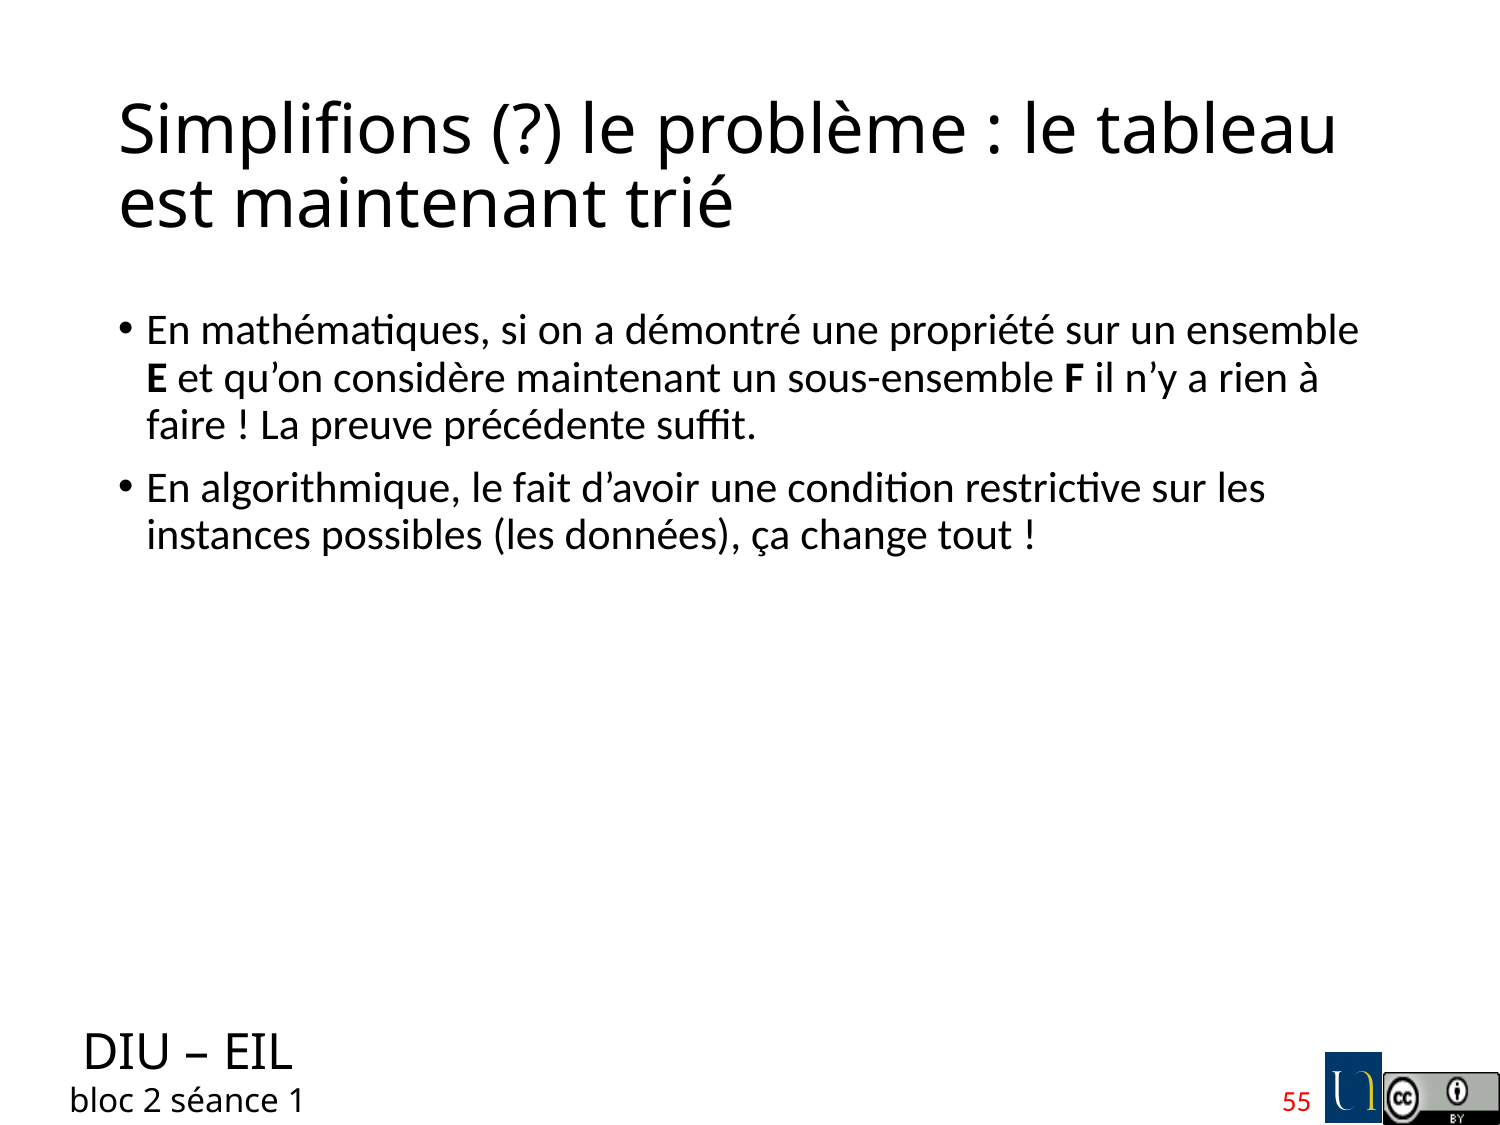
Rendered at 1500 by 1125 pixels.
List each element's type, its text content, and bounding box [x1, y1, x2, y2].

list En mathématiques, si on a démontré une propriété sur un ensemble E et qu’on considère maintenant un sous-ensemble F il n’y a rien à faire ! La preuve précédente suffit. En algorithmique, le fait d’avoir une condition restrictive sur les instances possibles (les données), ça change tout ! [103, 299, 1397, 1014]
slide_number <numéro> [1240, 1070, 1327, 1125]
picture [1325, 1052, 1382, 1123]
title Simplifions (?) le problème : le tableau est maintenant trié [103, 59, 1397, 278]
picture [1383, 1072, 1500, 1125]
